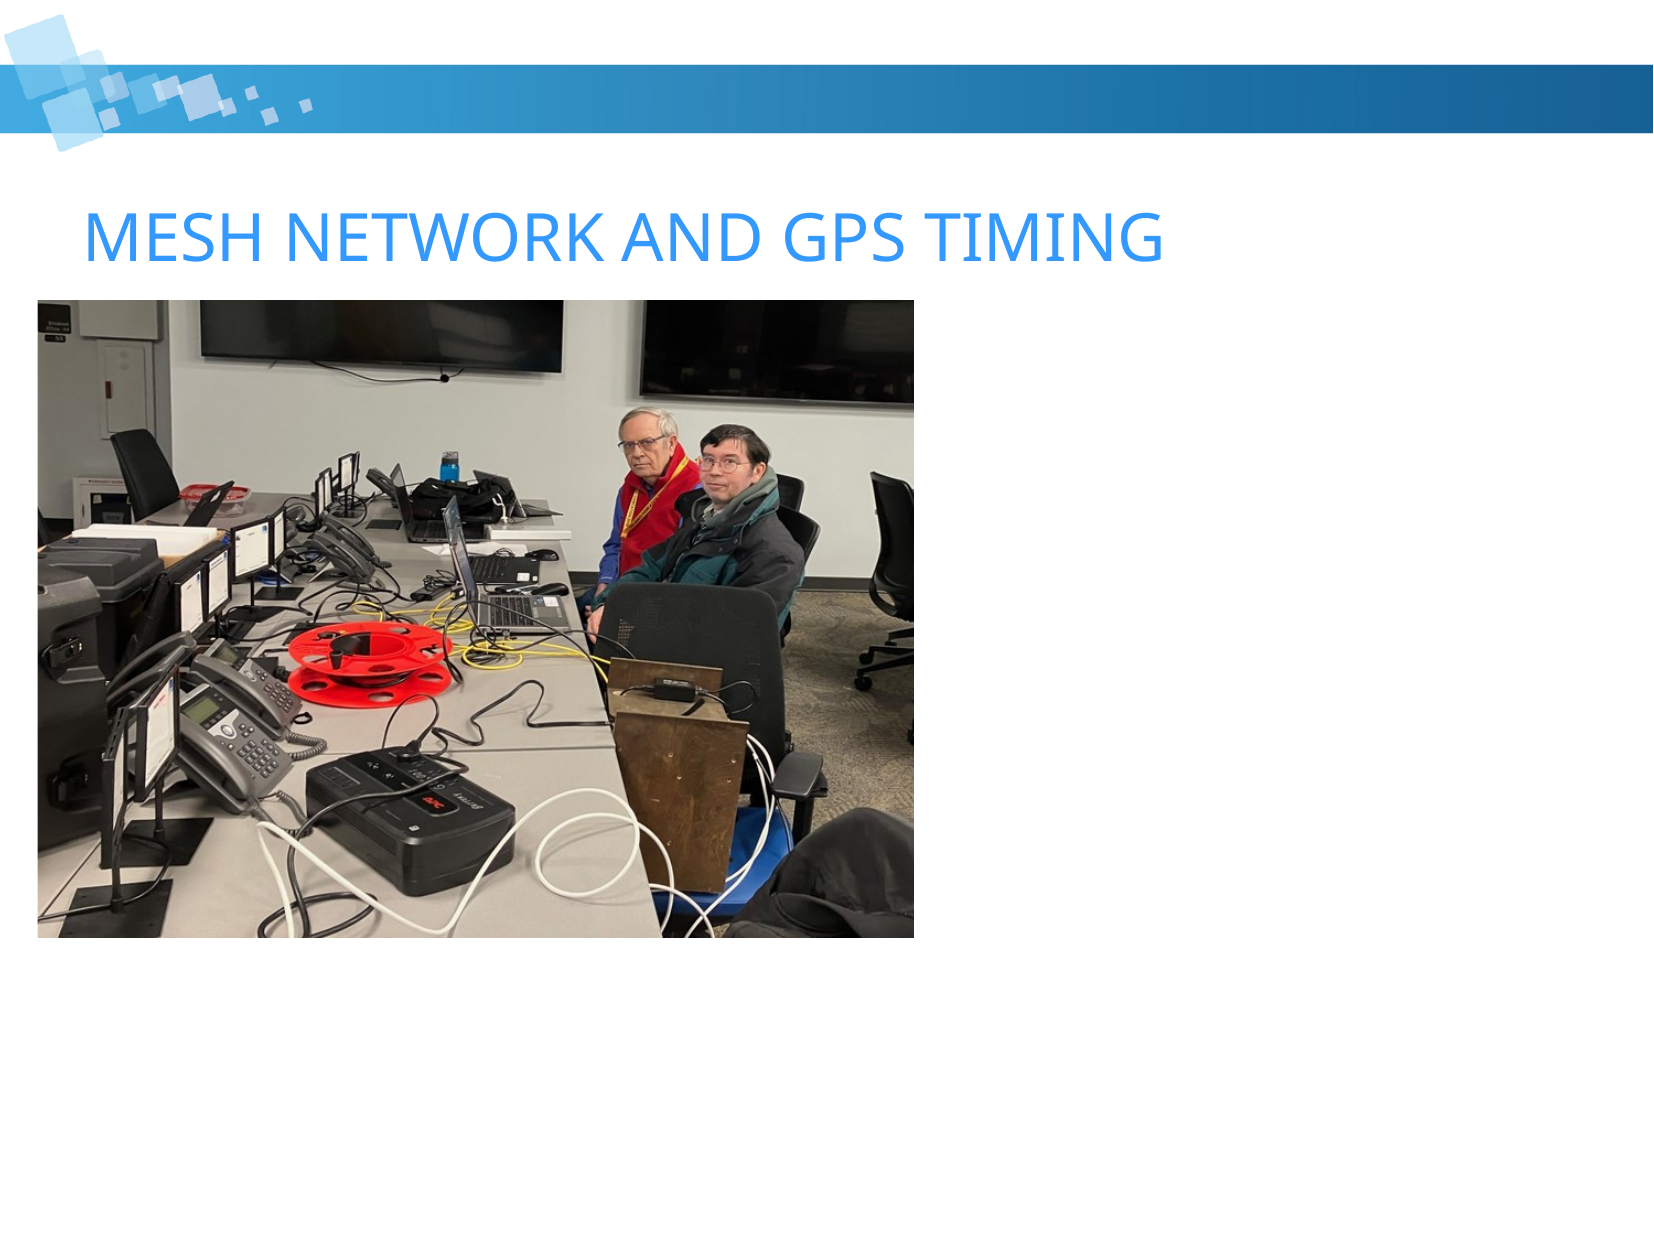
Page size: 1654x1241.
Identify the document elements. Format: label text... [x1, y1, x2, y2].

picture [0, 0, 1653, 1238]
title MESH NETWORK AND GPS TIMING [82, 132, 1571, 340]
